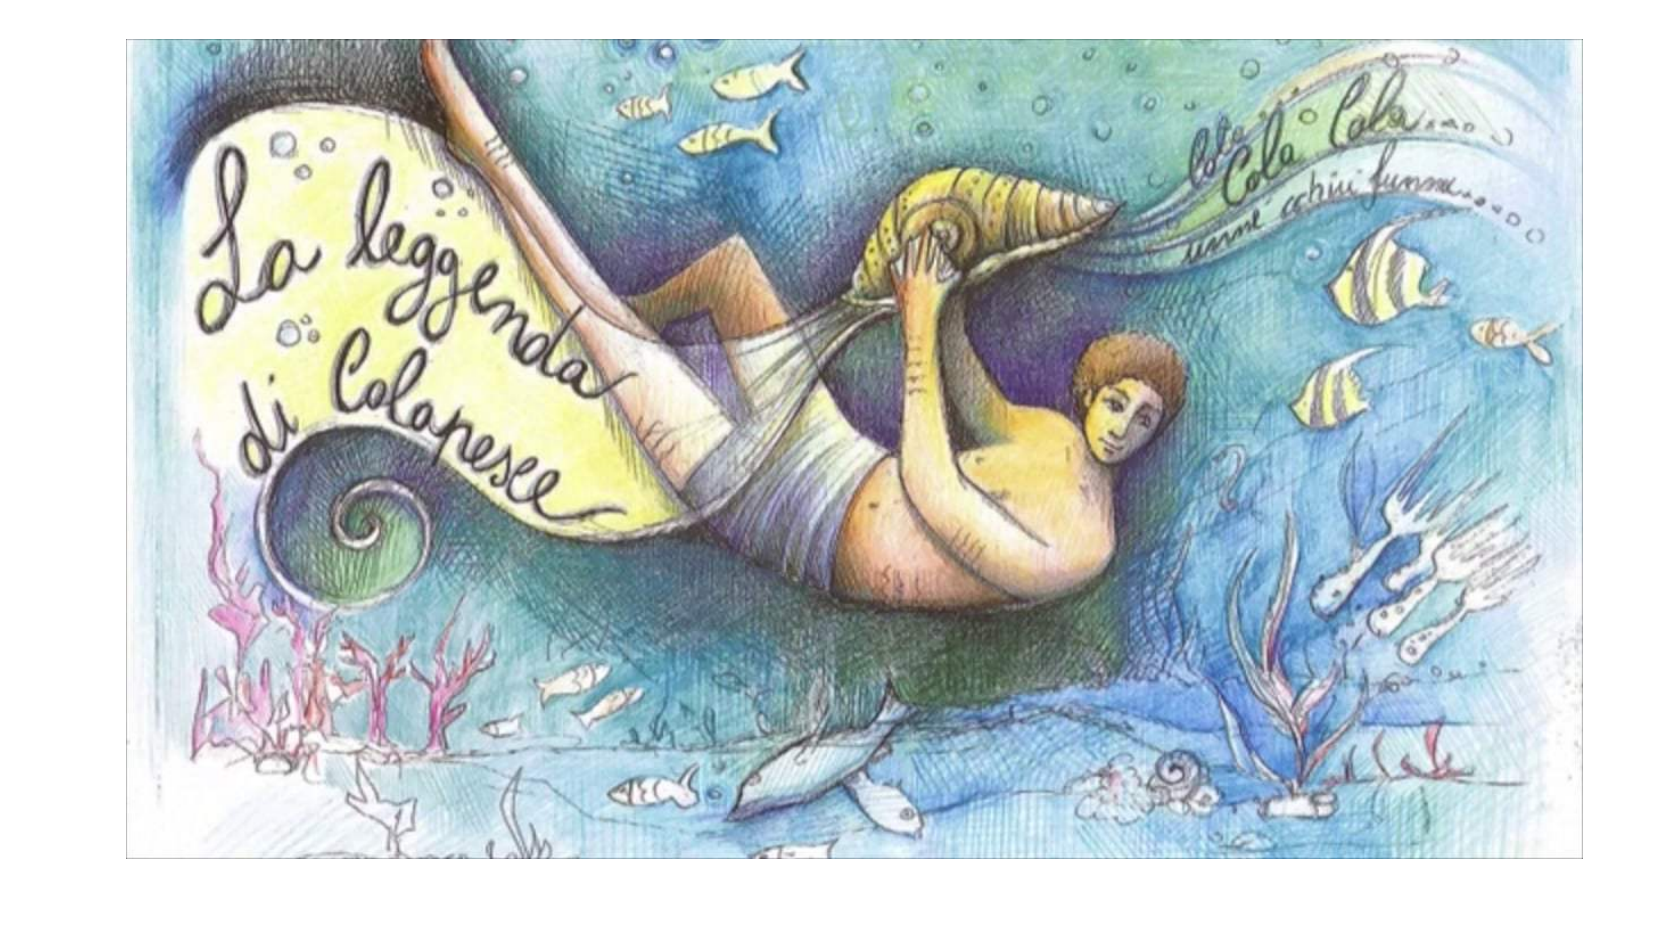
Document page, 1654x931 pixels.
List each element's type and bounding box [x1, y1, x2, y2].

picture [126, 39, 1583, 859]
